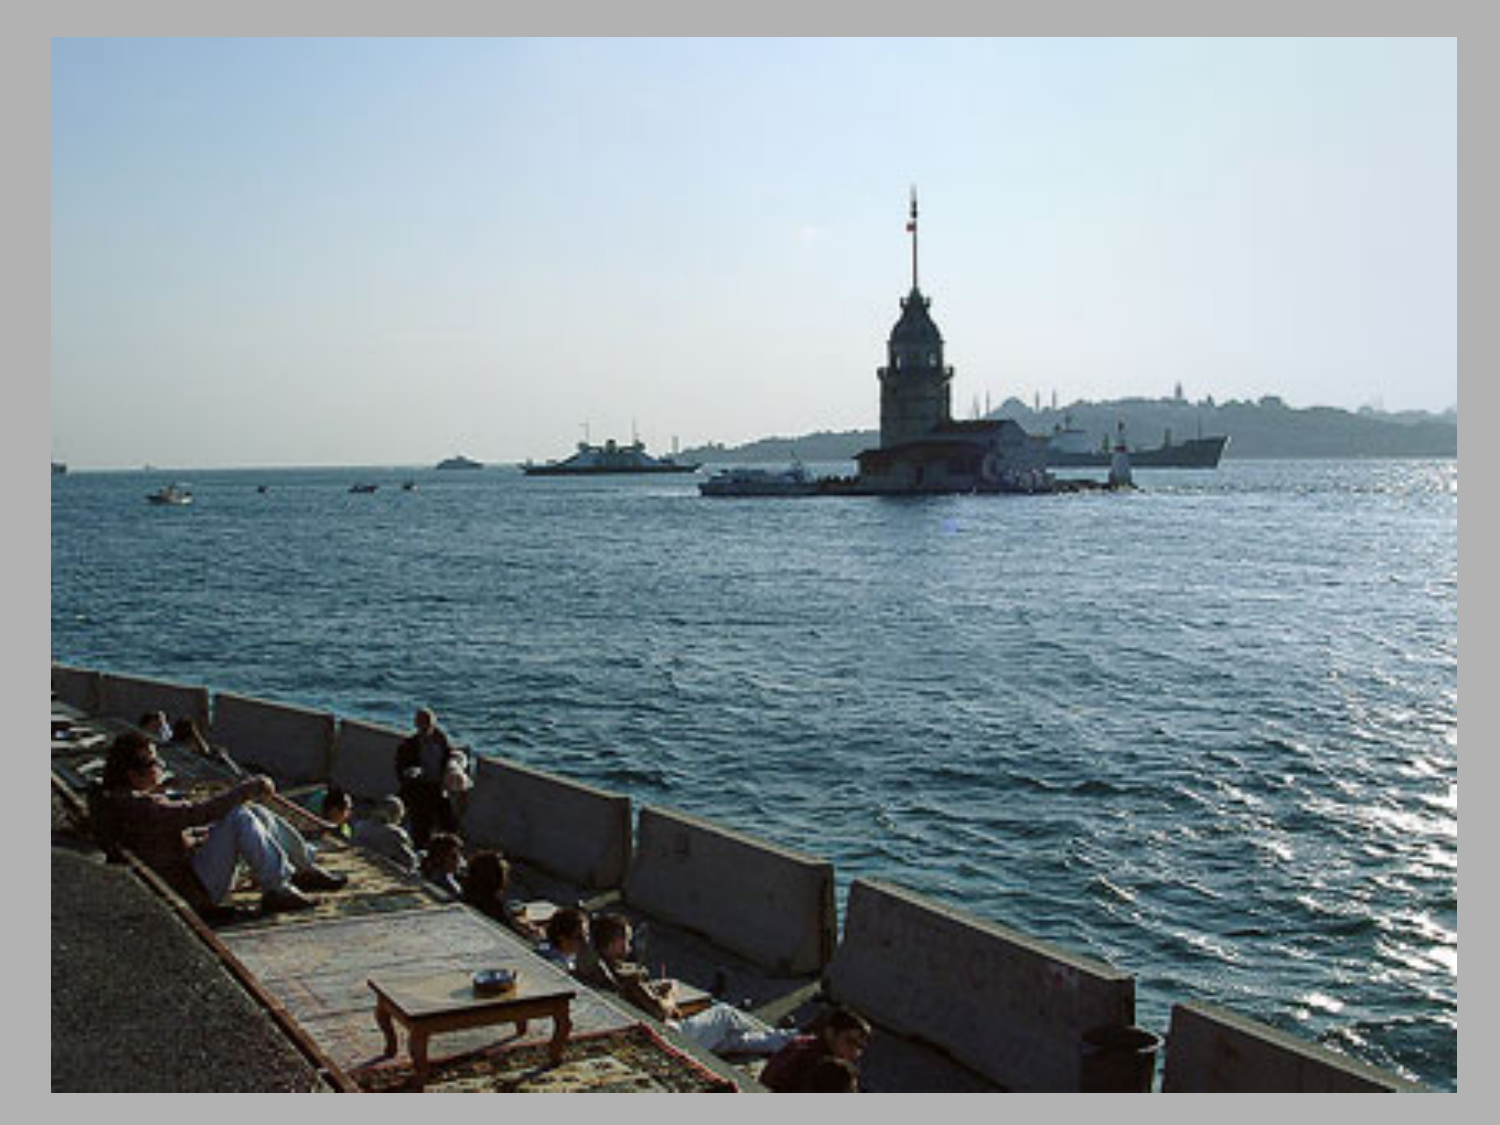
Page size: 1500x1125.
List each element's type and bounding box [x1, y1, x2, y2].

picture [51, 37, 1457, 1093]
